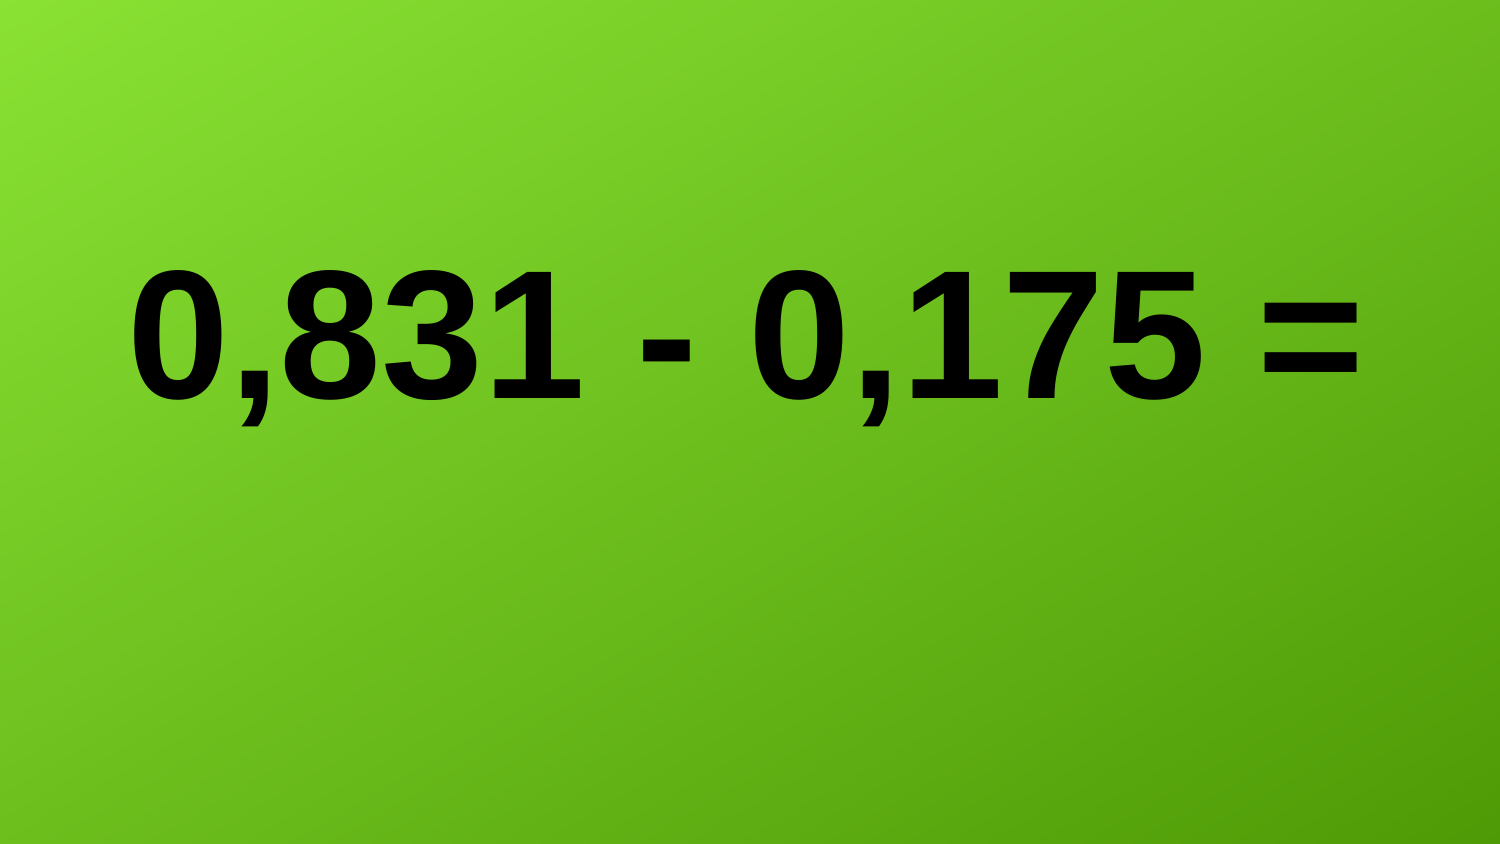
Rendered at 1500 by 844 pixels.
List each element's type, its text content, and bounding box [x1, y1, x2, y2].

text_box 0,831 - 0,175 = [112, 259, 1388, 450]
